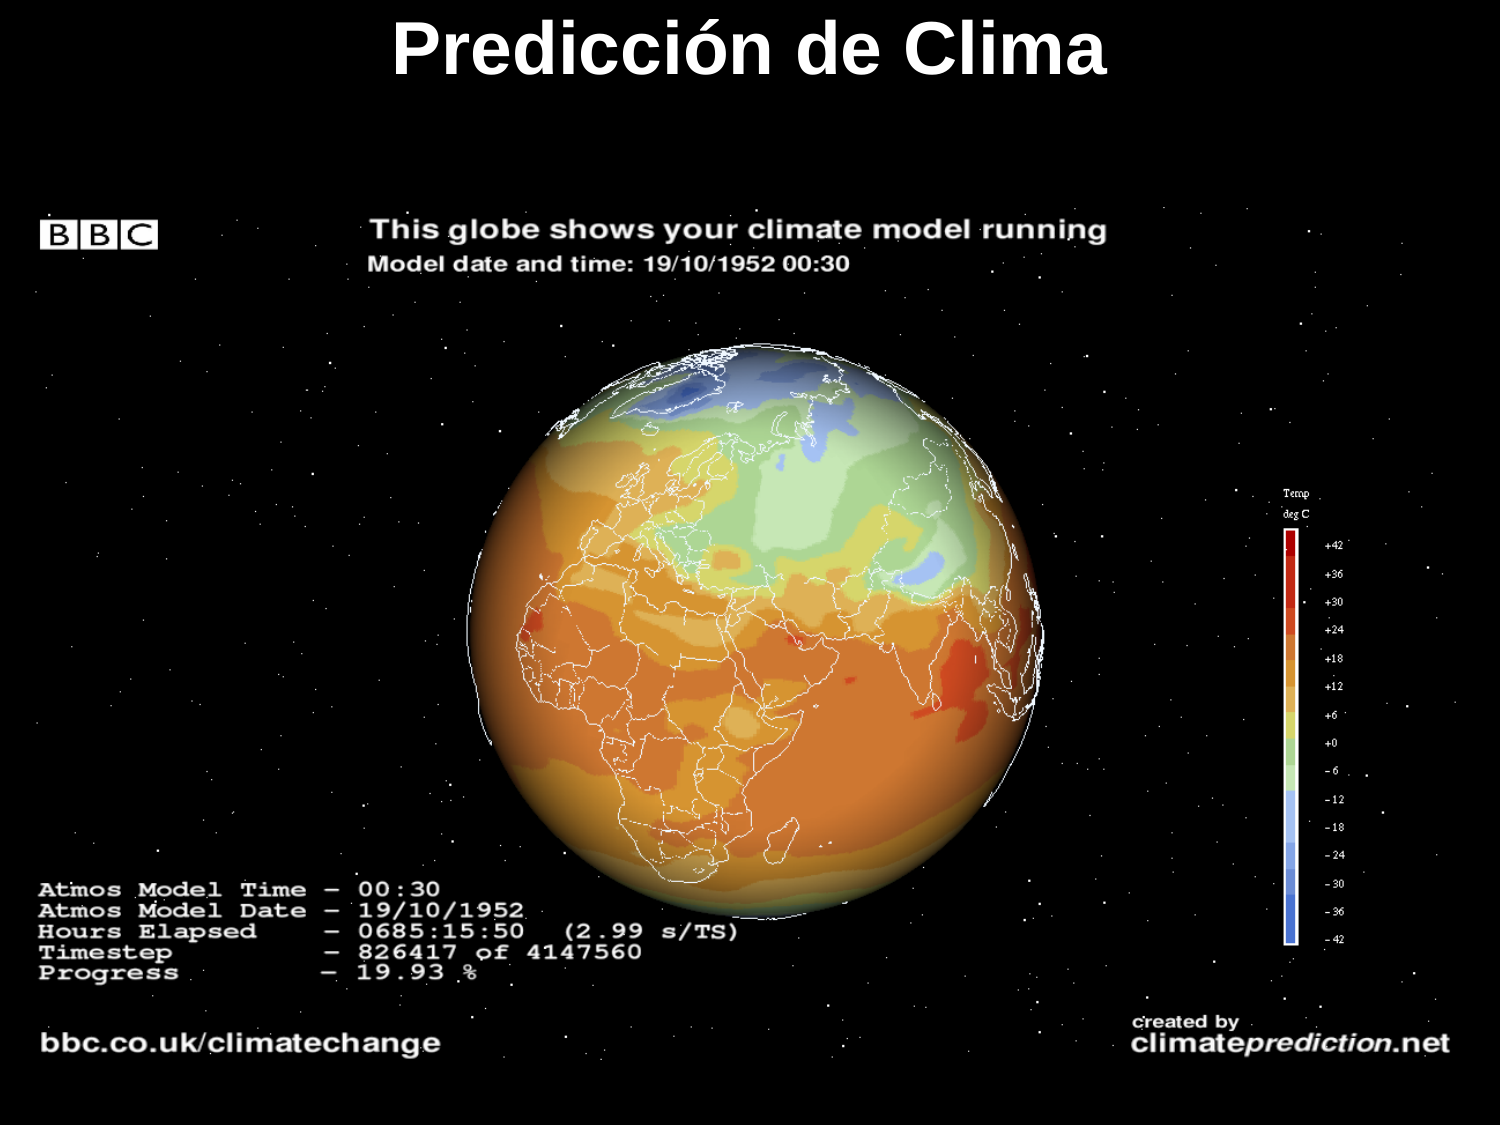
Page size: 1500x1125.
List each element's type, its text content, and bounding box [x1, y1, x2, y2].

title Predicción de Clima [75, 0, 1425, 101]
picture [32, 207, 1457, 1060]
